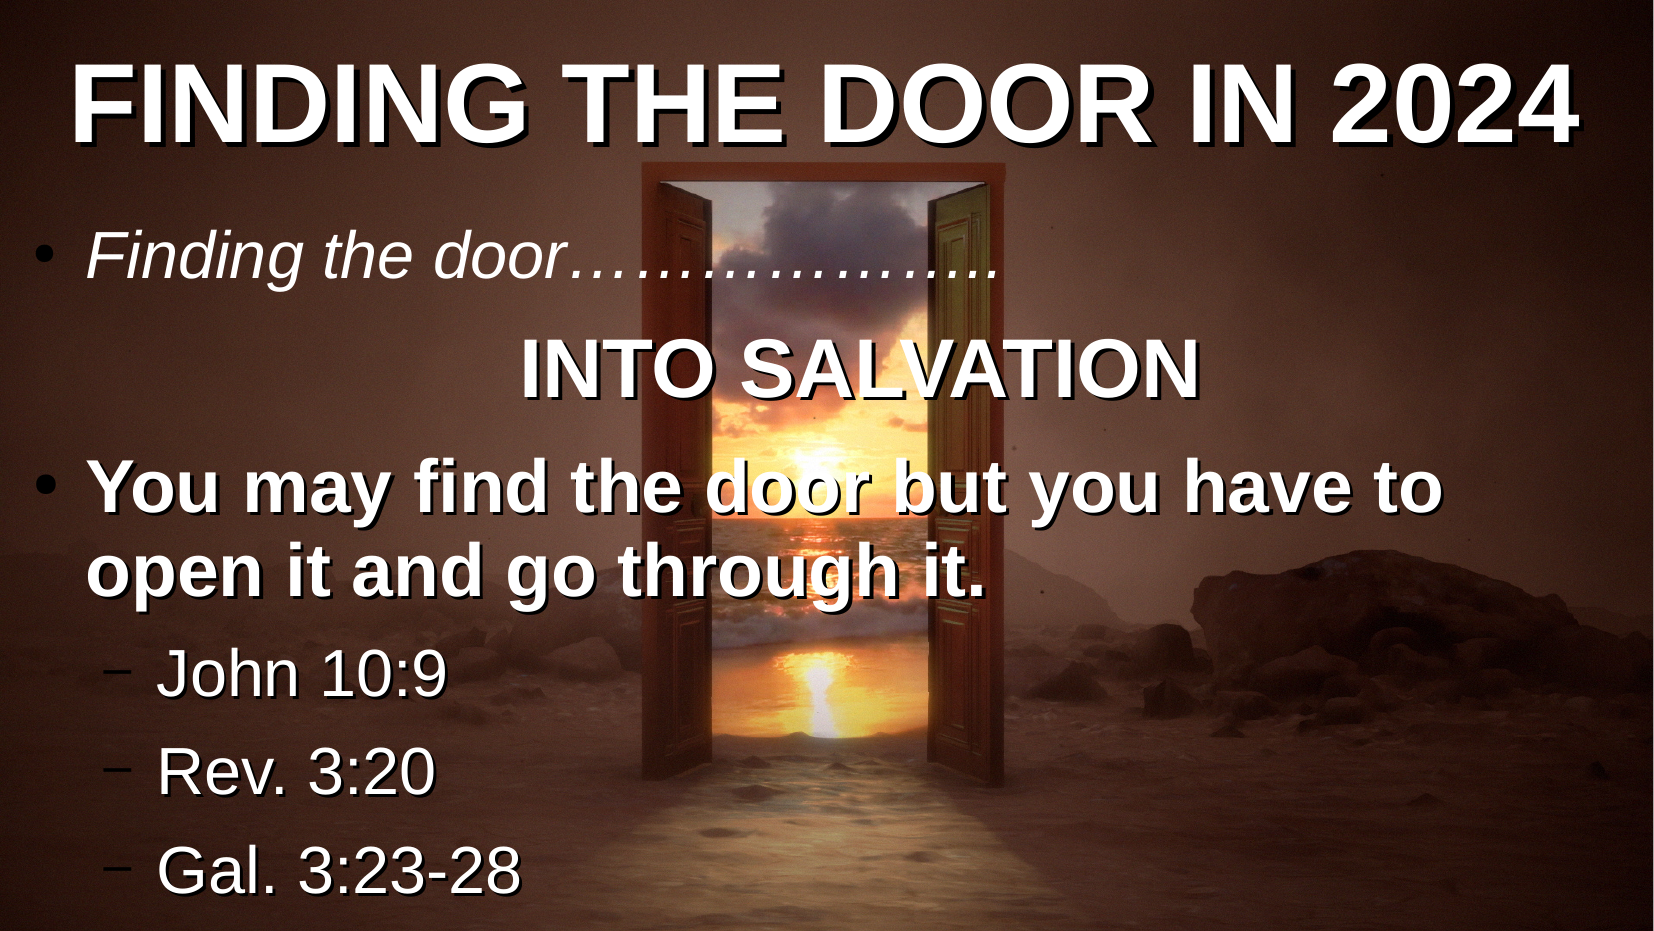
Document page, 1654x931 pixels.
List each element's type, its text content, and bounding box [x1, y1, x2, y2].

picture [0, 0, 1654, 931]
list Finding the door……………….. INTO SALVATION You may find the door but you have to open it and go through it. John 10:9 Rev. 3:20 Gal. 3:23-28 [15, 217, 1636, 916]
title FINDING THE DOOR IN 2024 [15, 15, 1636, 193]
